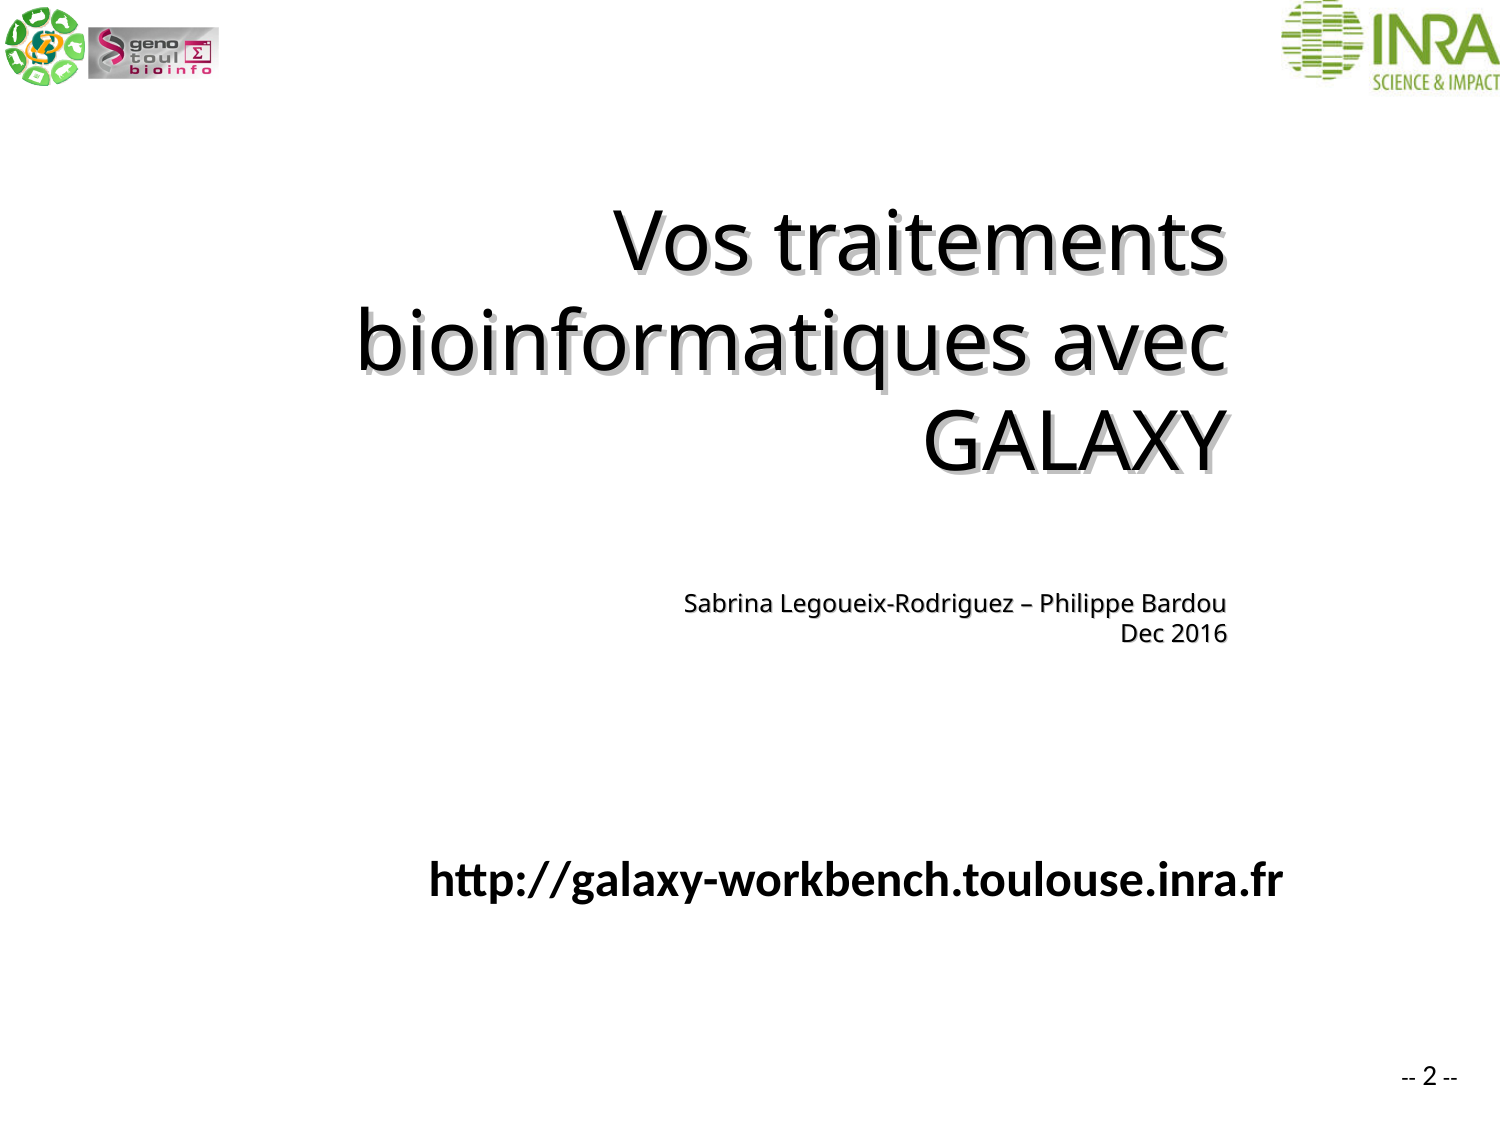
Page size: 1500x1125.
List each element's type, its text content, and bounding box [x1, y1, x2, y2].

text_box http://galaxy-workbench.toulouse.inra.fr [212, 852, 1500, 917]
title Vos traitements bioinformatiques avec GALAXY Sabrina Legoueix-Rodriguez – Philippe Bardou Dec 2016 [339, 179, 1395, 633]
picture [5, 7, 85, 86]
picture [1281, 0, 1500, 110]
picture [88, 27, 219, 79]
